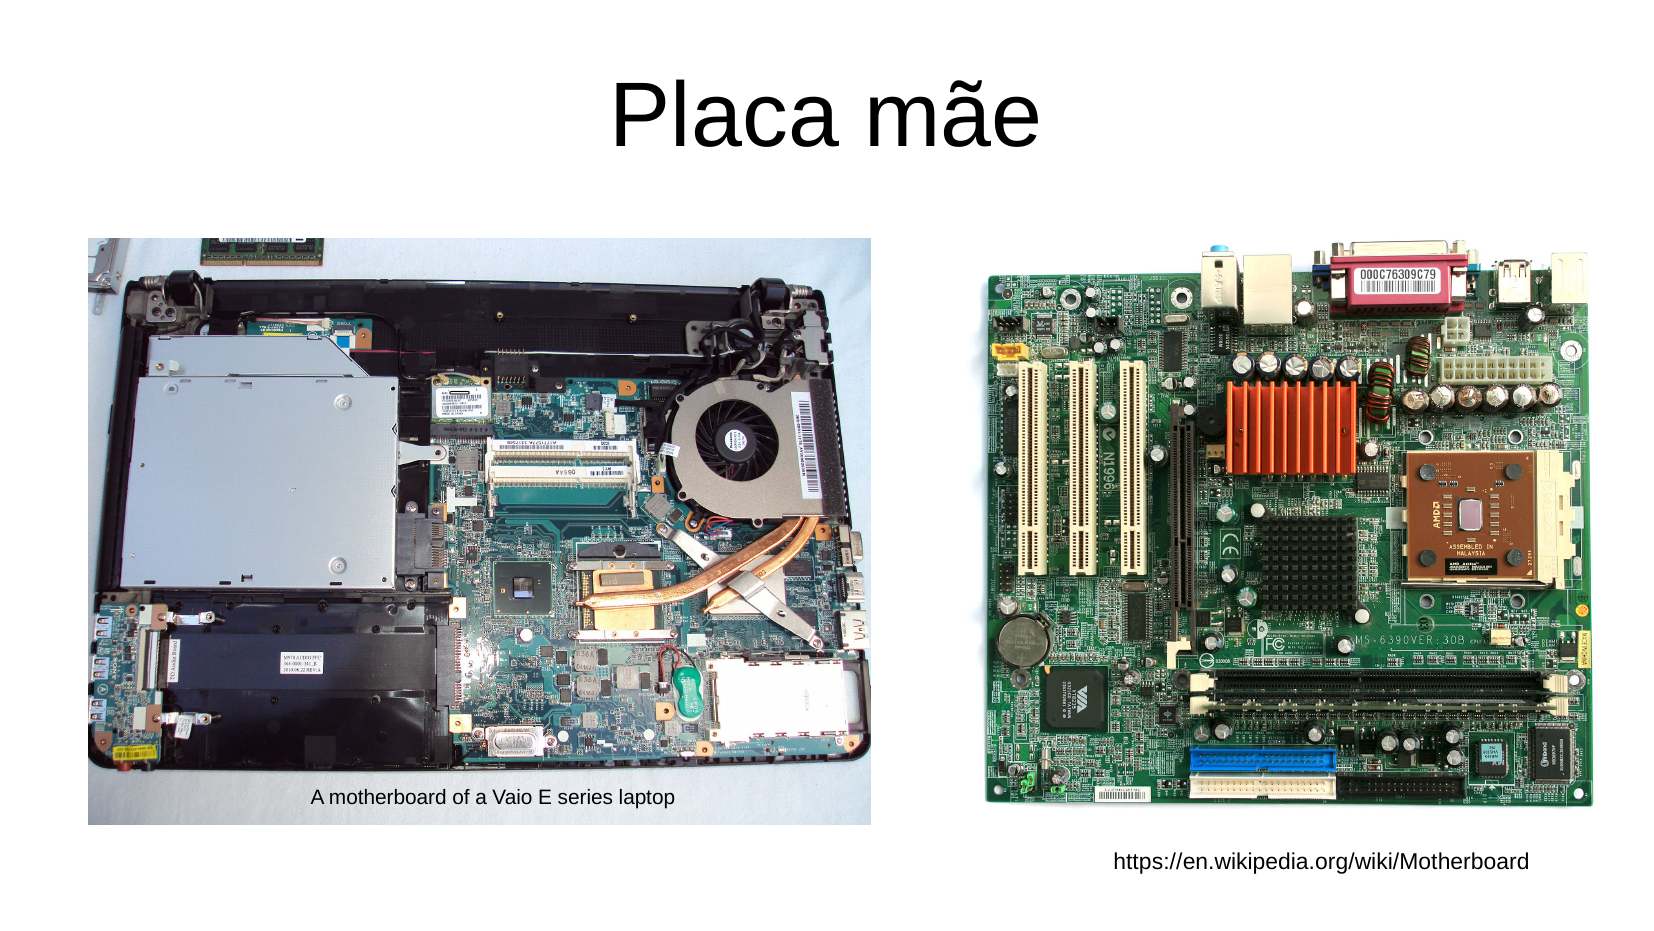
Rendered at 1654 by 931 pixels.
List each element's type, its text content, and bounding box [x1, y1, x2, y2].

text_box https://en.wikipedia.org/wiki/Motherboard [1098, 841, 1546, 882]
picture [945, 209, 1630, 842]
title Placa mãe [82, 37, 1571, 193]
text_box A motherboard of a Vaio E series laptop [295, 778, 691, 817]
picture [88, 238, 871, 826]
